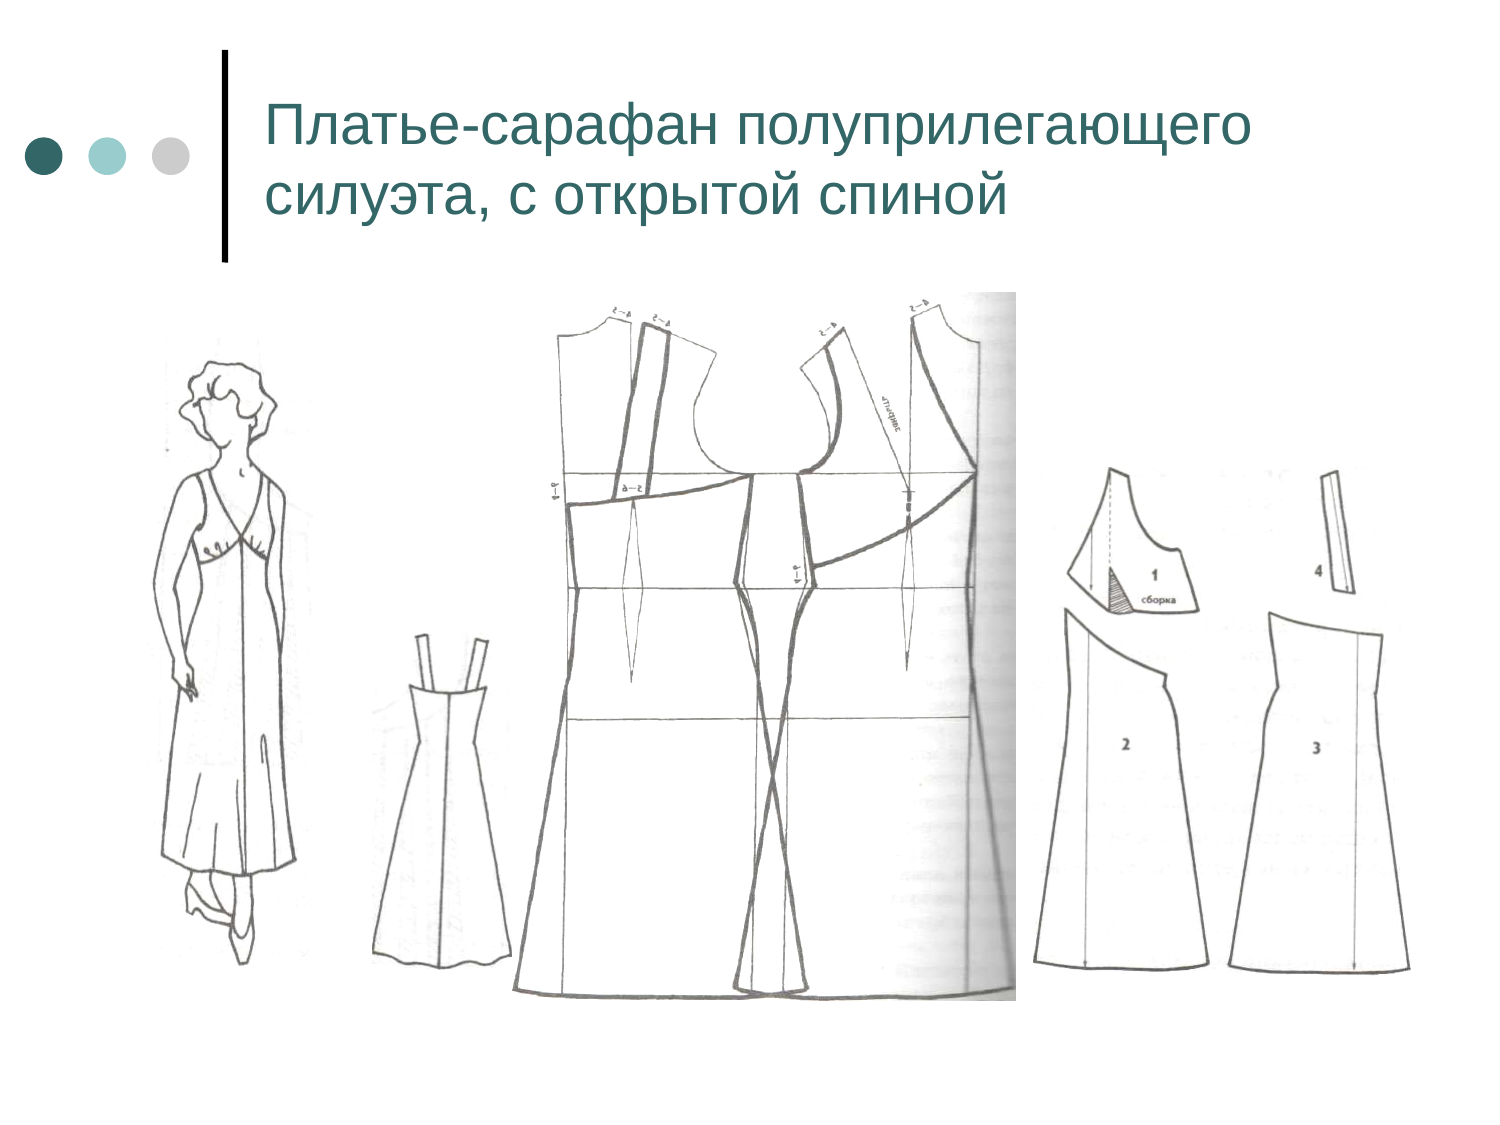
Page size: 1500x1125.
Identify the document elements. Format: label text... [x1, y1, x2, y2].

title Платье-сарафан полуприлегающего силуэта, с открытой спиной [249, 31, 1401, 282]
picture [147, 338, 313, 973]
picture [372, 292, 1016, 1001]
picture [1033, 467, 1411, 976]
